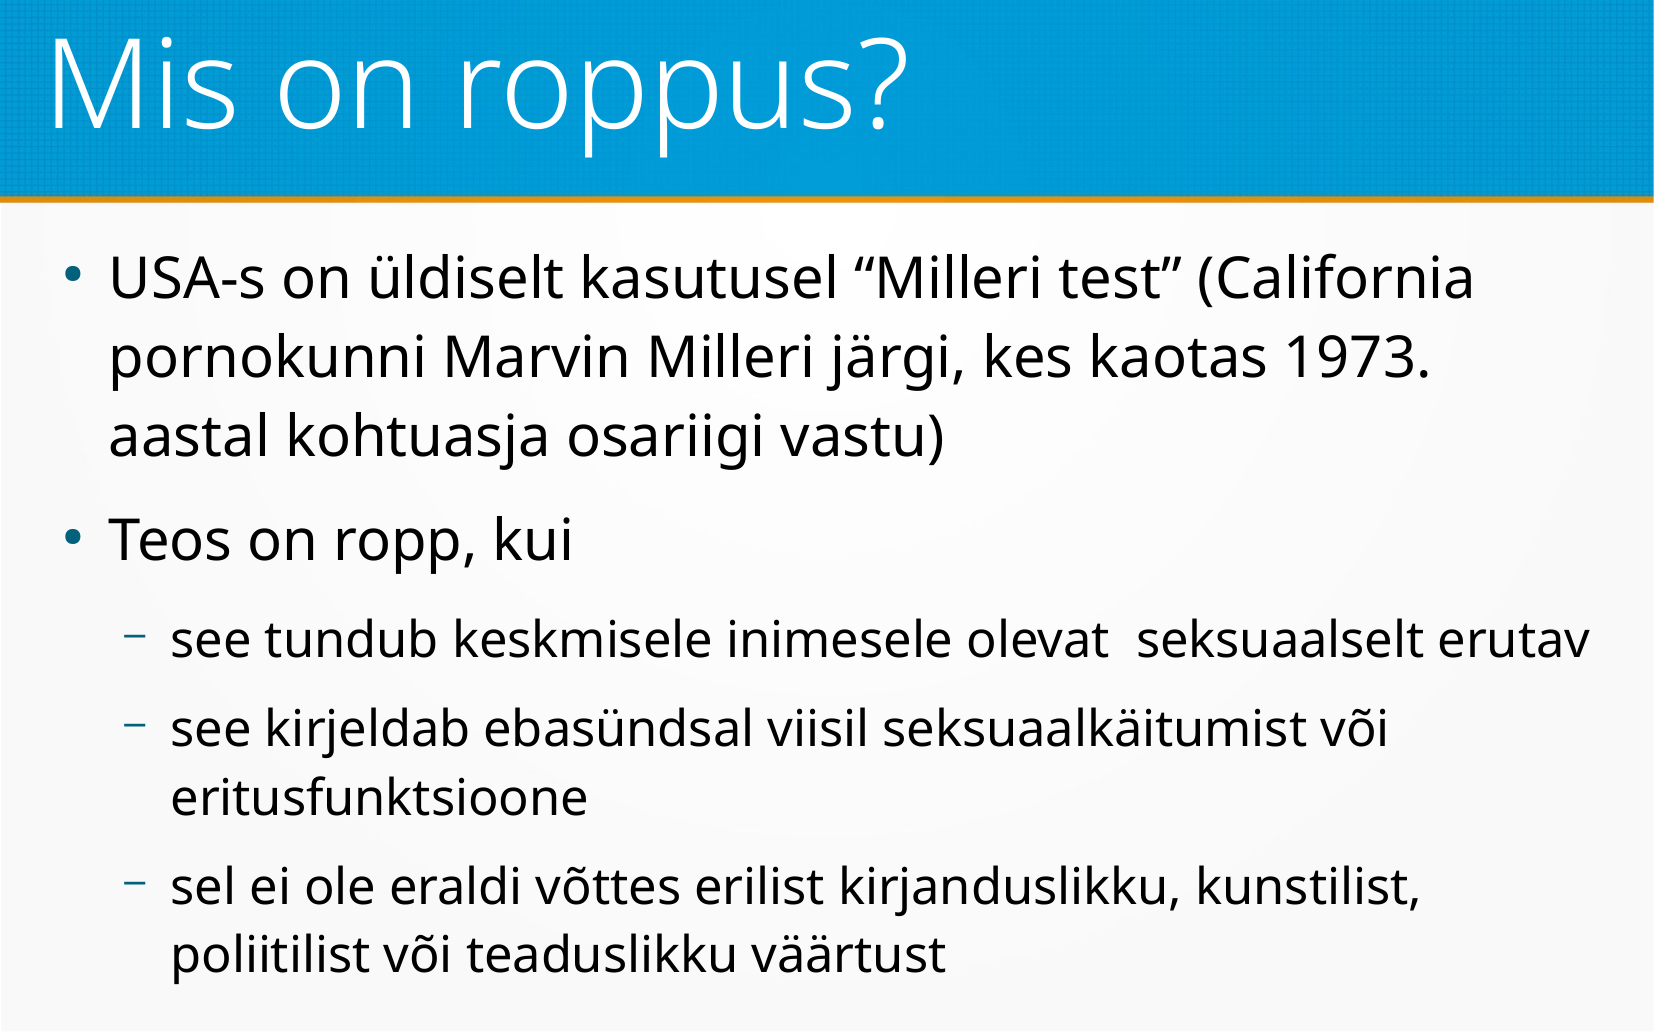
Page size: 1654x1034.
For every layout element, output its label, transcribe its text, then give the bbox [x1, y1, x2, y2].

list USA-s on üldiselt kasutusel “Milleri test” (California pornokunni Marvin Milleri järgi, kes kaotas 1973. aastal kohtuasja osariigi vastu) Teos on ropp, kui see tundub keskmisele inimesele olevat seksuaalselt erutav see kirjeldab ebasündsal viisil seksuaalkäitumist või eritusfunktsioone sel ei ole eraldi võttes erilist kirjanduslikku, kunstilist, poliitilist või teaduslikku väärtust [47, 236, 1607, 1002]
picture [0, 195, 1654, 1034]
title Mis on roppus? [43, 0, 1619, 166]
